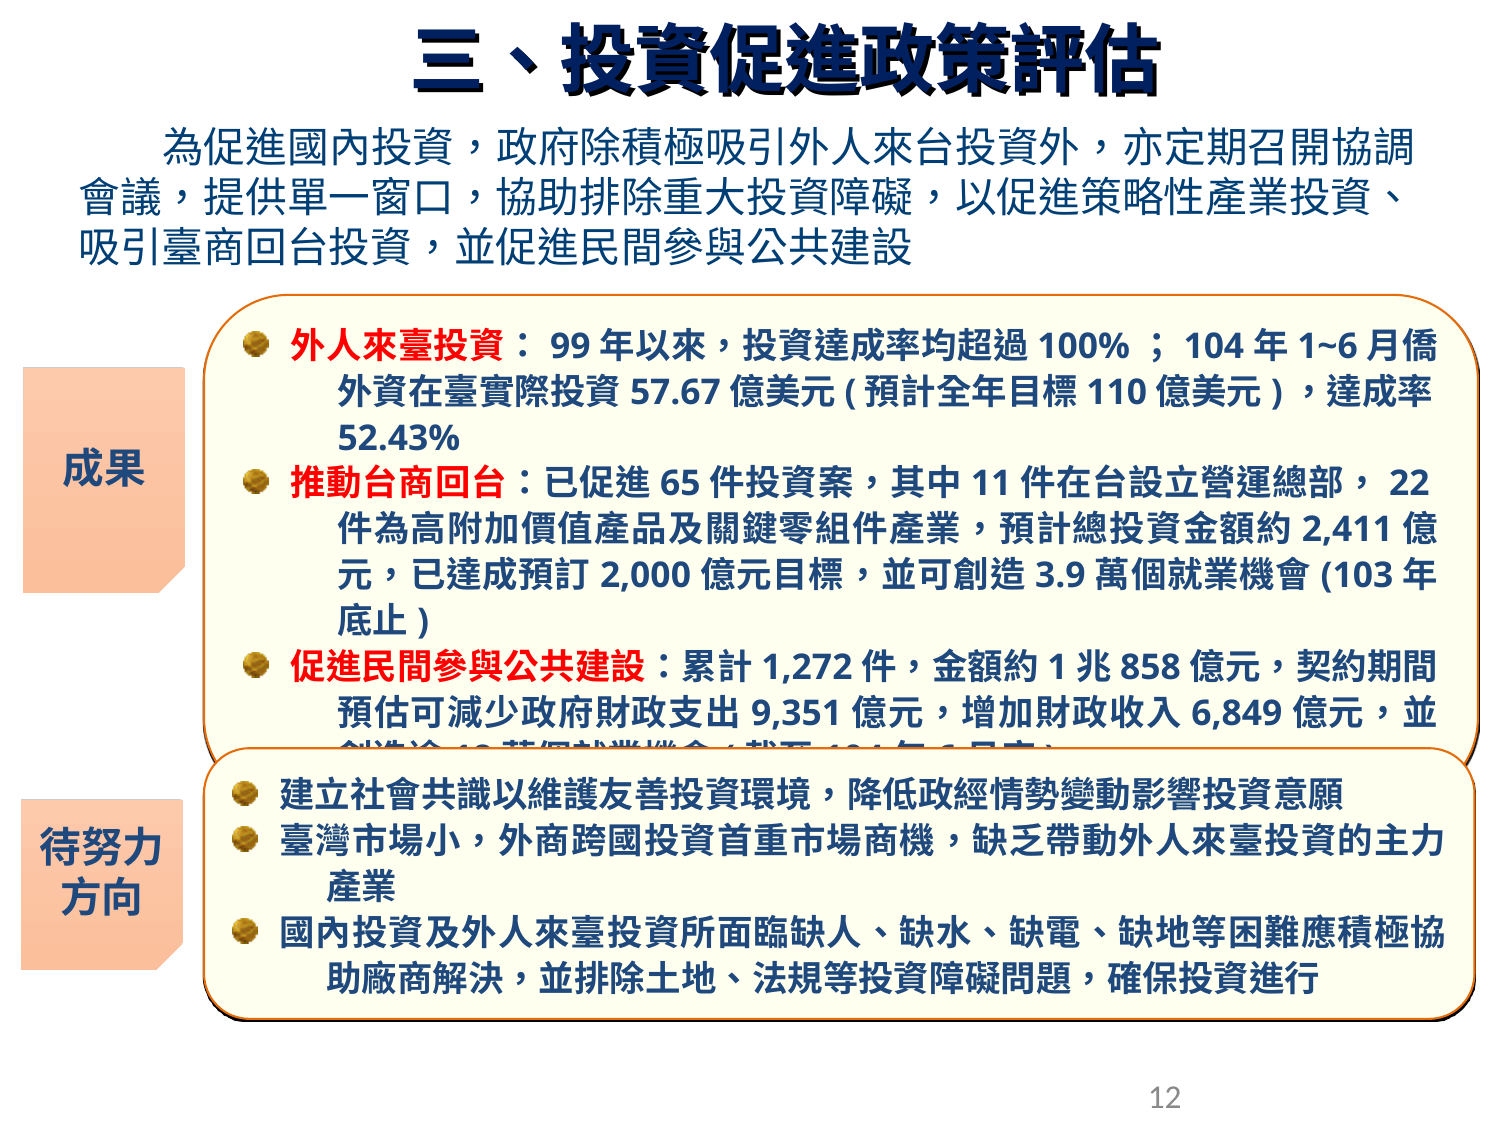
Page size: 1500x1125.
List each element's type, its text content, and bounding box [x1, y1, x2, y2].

text_box 建立社會共識以維護友善投資環境，降低政經情勢變動影響投資意願 臺灣市場小，外商跨國投資首重市場商機，缺乏帶動外人來臺投資的主力產業 國內投資及外人來臺投資所面臨缺人、缺水、缺電、缺地等困難應積極協助廠商解決，並排除土地、法規等投資障礙問題，確保投資進行 [204, 748, 1475, 1019]
text_box 外人來臺投資：99年以來，投資達成率均超過100%；104年1~6月僑外資在臺實際投資57.67億美元(預計全年目標110億美元)，達成率52.43% 推動台商回台：已促進65件投資案，其中11件在台設立營運總部，22件為高附加價值產品及關鍵零組件產業，預計總投資金額約2,411億元，已達成預訂2,000億元目標，並可創造3.9萬個就業機會(103年底止) 促進民間參與公共建設：累計1,272件，金額約1兆858億元，契約期間預估可減少政府財政支出9,351億元，增加財政收入6,849億元，並創造逾18萬個就業機會(截至104年6月底) [204, 294, 1478, 764]
text_box 12 [1132, 1065, 1483, 1125]
text_box 為促進國內投資，政府除積極吸引外人來台投資外，亦定期召開協調會議，提供單一窗口，協助排除重大投資障礙，以促進策略性產業投資、吸引臺商回台投資，並促進民間參與公共建設 [63, 113, 1449, 281]
text_box 待努力方向 [21, 799, 183, 970]
text_box 成果 [23, 367, 186, 593]
text_box 三、投資促進政策評估 [50, 0, 1500, 126]
